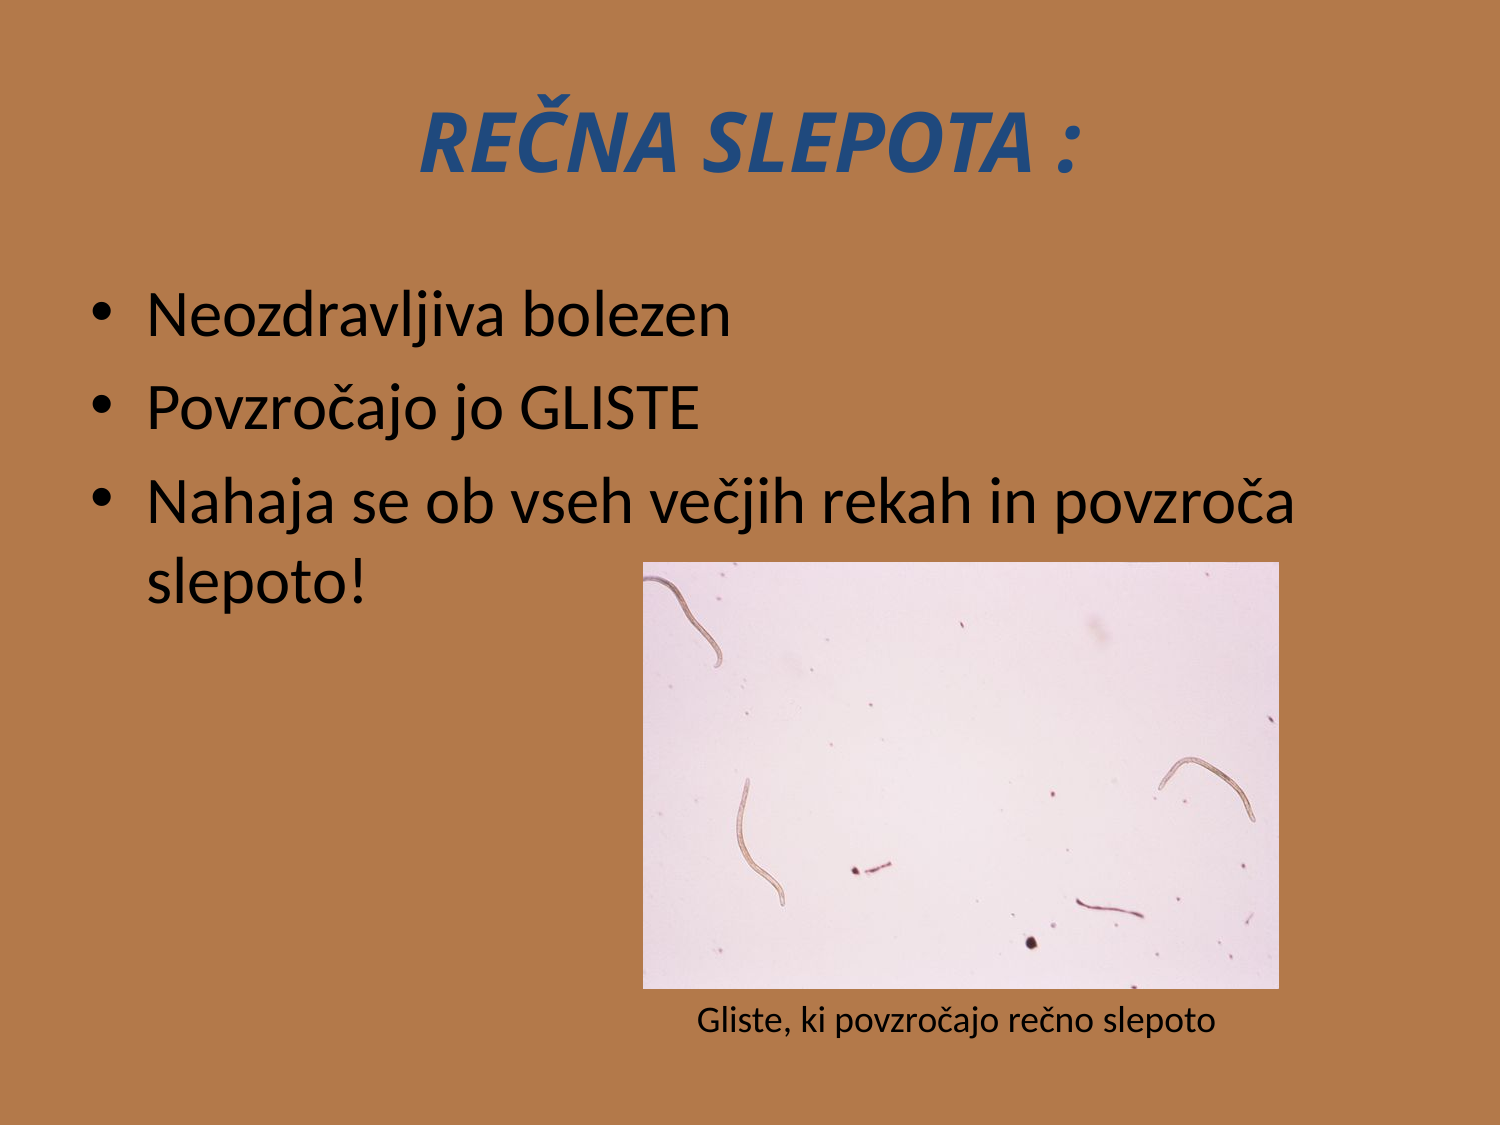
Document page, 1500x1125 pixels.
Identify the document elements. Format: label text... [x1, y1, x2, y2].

picture [643, 562, 1279, 989]
text_box Gliste, ki povzročajo rečno slepoto [643, 987, 1270, 1048]
list Neozdravljiva bolezen Povzročajo jo GLISTE Nahaja se ob vseh večjih rekah in povzroča slepoto! [75, 262, 1425, 1005]
title REČNA SLEPOTA : [75, 45, 1425, 233]
